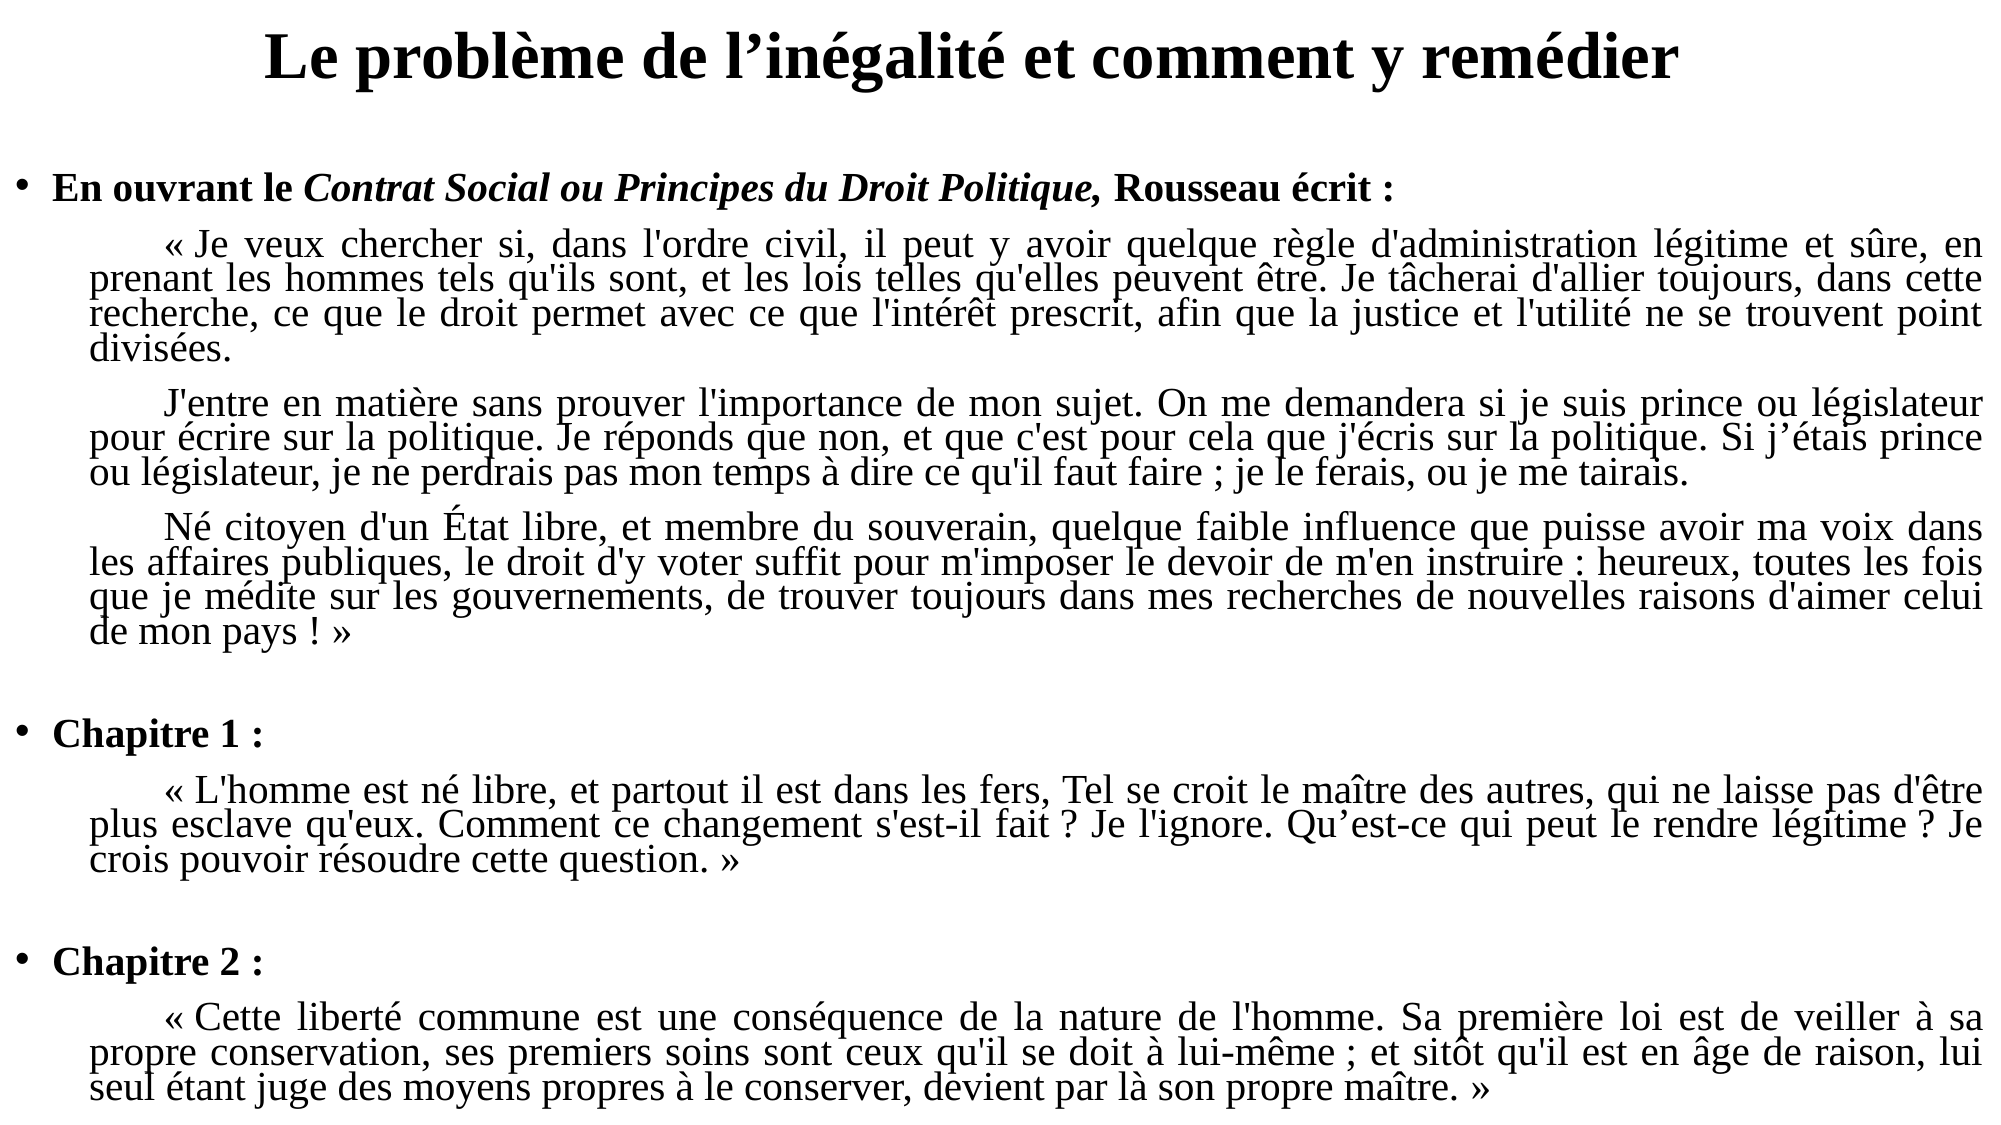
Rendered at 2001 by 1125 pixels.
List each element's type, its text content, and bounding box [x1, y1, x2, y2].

list En ouvrant le Contrat Social ou Principes du Droit Politique, Rousseau écrit : « Je veux chercher si, dans l'ordre civil, il peut y avoir quelque règle d'administration légitime et sûre, en prenant les hommes tels qu'ils sont, et les lois telles qu'elles peuvent être. Je tâcherai d'allier toujours, dans cette recherche, ce que le droit permet avec ce que l'intérêt prescrit, afin que la justice et l'utilité ne se trouvent point divisées. J'entre en matière sans prouver l'importance de mon sujet. On me demandera si je suis prince ou législateur pour écrire sur la politique. Je réponds que non, et que c'est pour cela que j'écris sur la politique. Si j’étais prince ou législateur, je ne perdrais pas mon temps à dire ce qu'il faut faire ; je le ferais, ou je me tairais. Né citoyen d'un État libre, et membre du souverain, quelque faible influence que puisse avoir ma voix dans les affaires publiques, le droit d'y voter suffit pour m'imposer le devoir de m'en instruire : heureux, toutes les fois que je médite sur les gouvernements, de trouver toujours dans mes recherches de nouvelles raisons d'aimer celui de mon pays ! » Chapitre 1 : « L'homme est né libre, et partout il est dans les fers, Tel se croit le maître des autres, qui ne laisse pas d'être plus esclave qu'eux. Comment ce changement s'est-il fait ? Je l'ignore. Qu’est-ce qui peut le rendre légitime ? Je crois pouvoir résoudre cette question. » Chapitre 2 : « Cette liberté commune est une conséquence de la nature de l'homme. Sa première loi est de veiller à sa propre conservation, ses premiers soins sont ceux qu'il se doit à lui-même ; et sitôt qu'il est en âge de raison, lui seul étant juge des moyens propres à le conserver, devient par là son propre maître. » [0, 166, 2000, 1125]
title Le problème de l’inégalité et comment y remédier [249, 0, 1750, 114]
